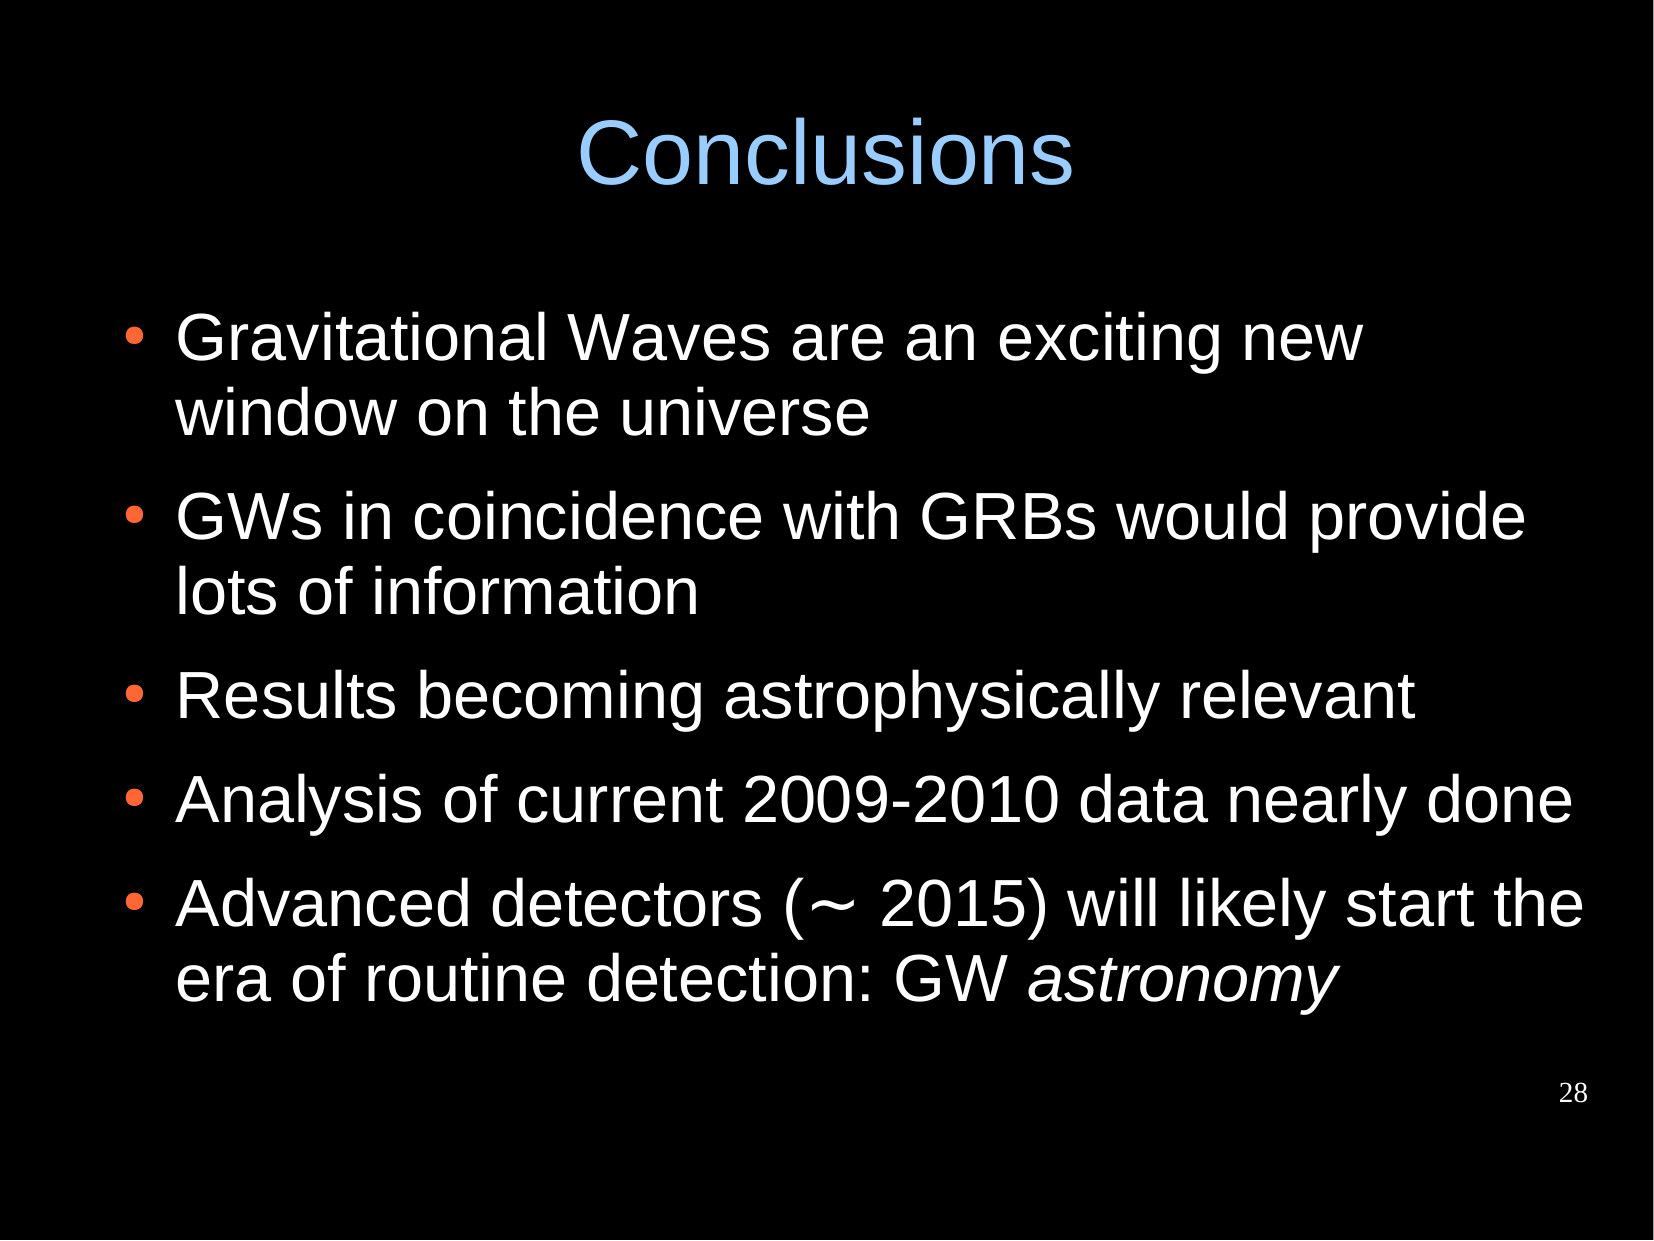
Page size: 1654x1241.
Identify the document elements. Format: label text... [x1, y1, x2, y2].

list Gravitational Waves are an exciting new window on the universe GWs in coincidence with GRBs would provide lots of information Results becoming astrophysically relevant Analysis of current 2009-2010 data nearly done Advanced detectors (∼ 2015) will likely start the era of routine detection: GW astronomy [104, 299, 1590, 1119]
title Conclusions [82, 49, 1571, 257]
